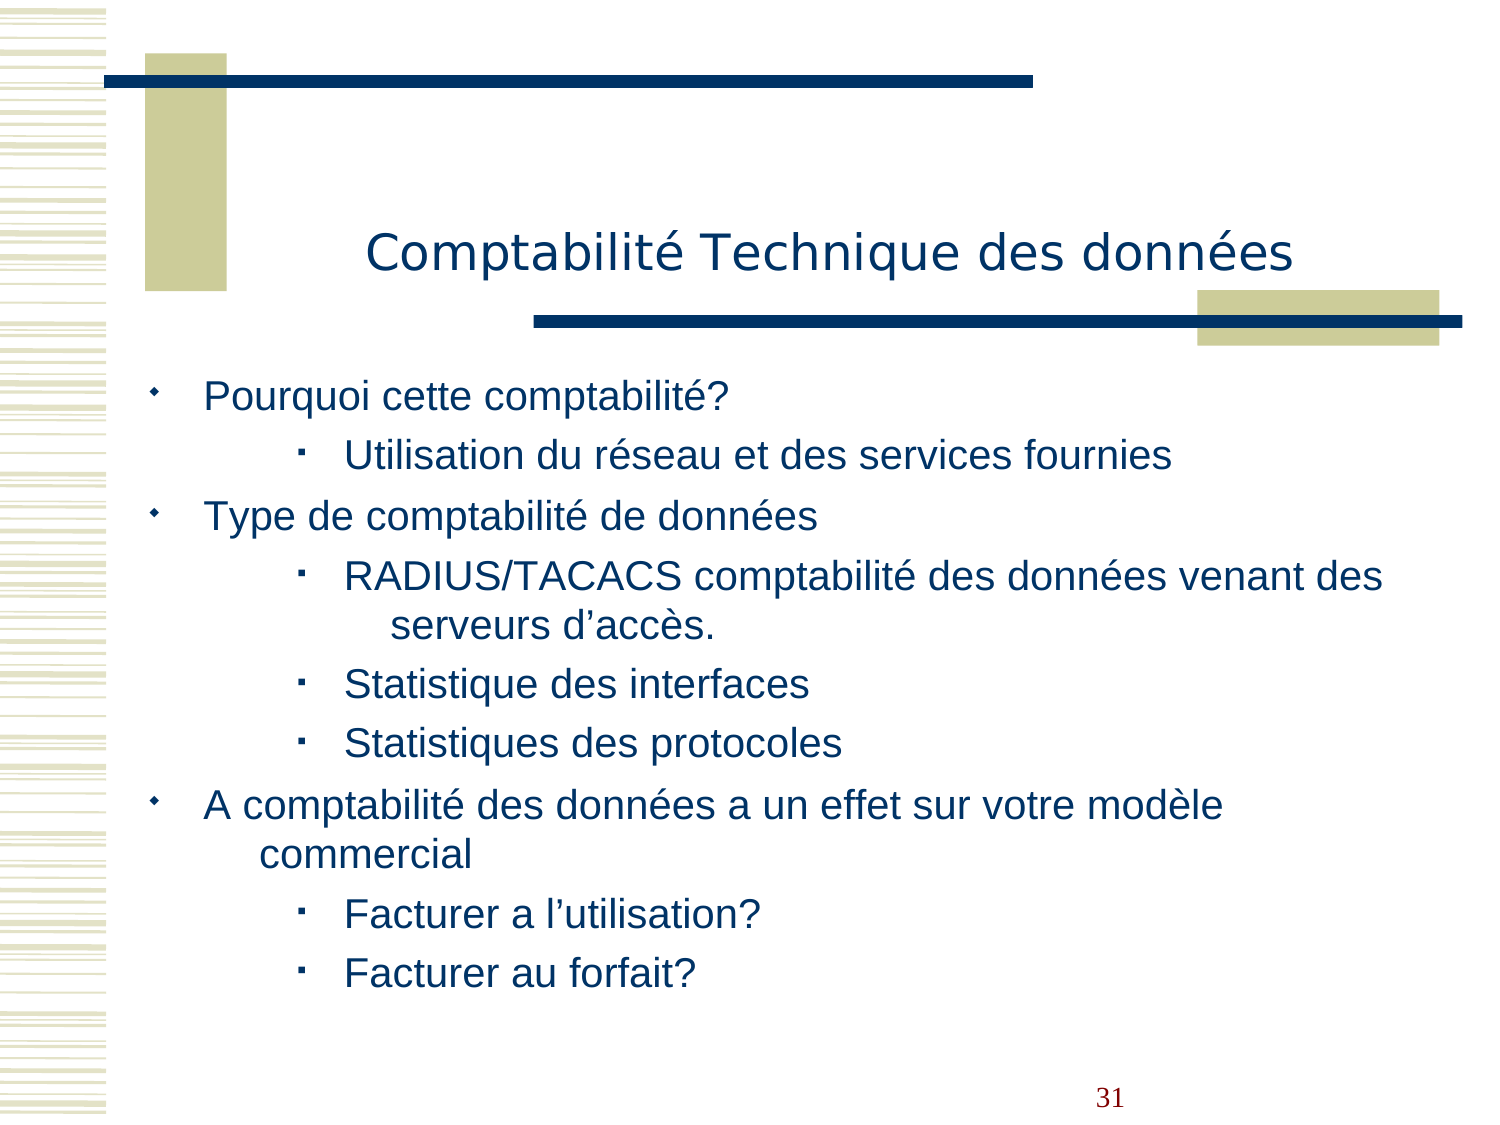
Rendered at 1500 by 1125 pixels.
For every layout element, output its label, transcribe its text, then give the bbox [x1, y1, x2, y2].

title Comptabilité Technique des données [225, 84, 1436, 288]
list Pourquoi cette comptabilité? Utilisation du réseau et des services fournies Type de comptabilité de données RADIUS/TACACS comptabilité des données venant des serveurs d’accès. Statistique des interfaces Statistiques des protocoles A comptabilité des données a un effet sur votre modèle commercial Facturer a l’utilisation? Facturer au forfait? [132, 363, 1440, 1125]
